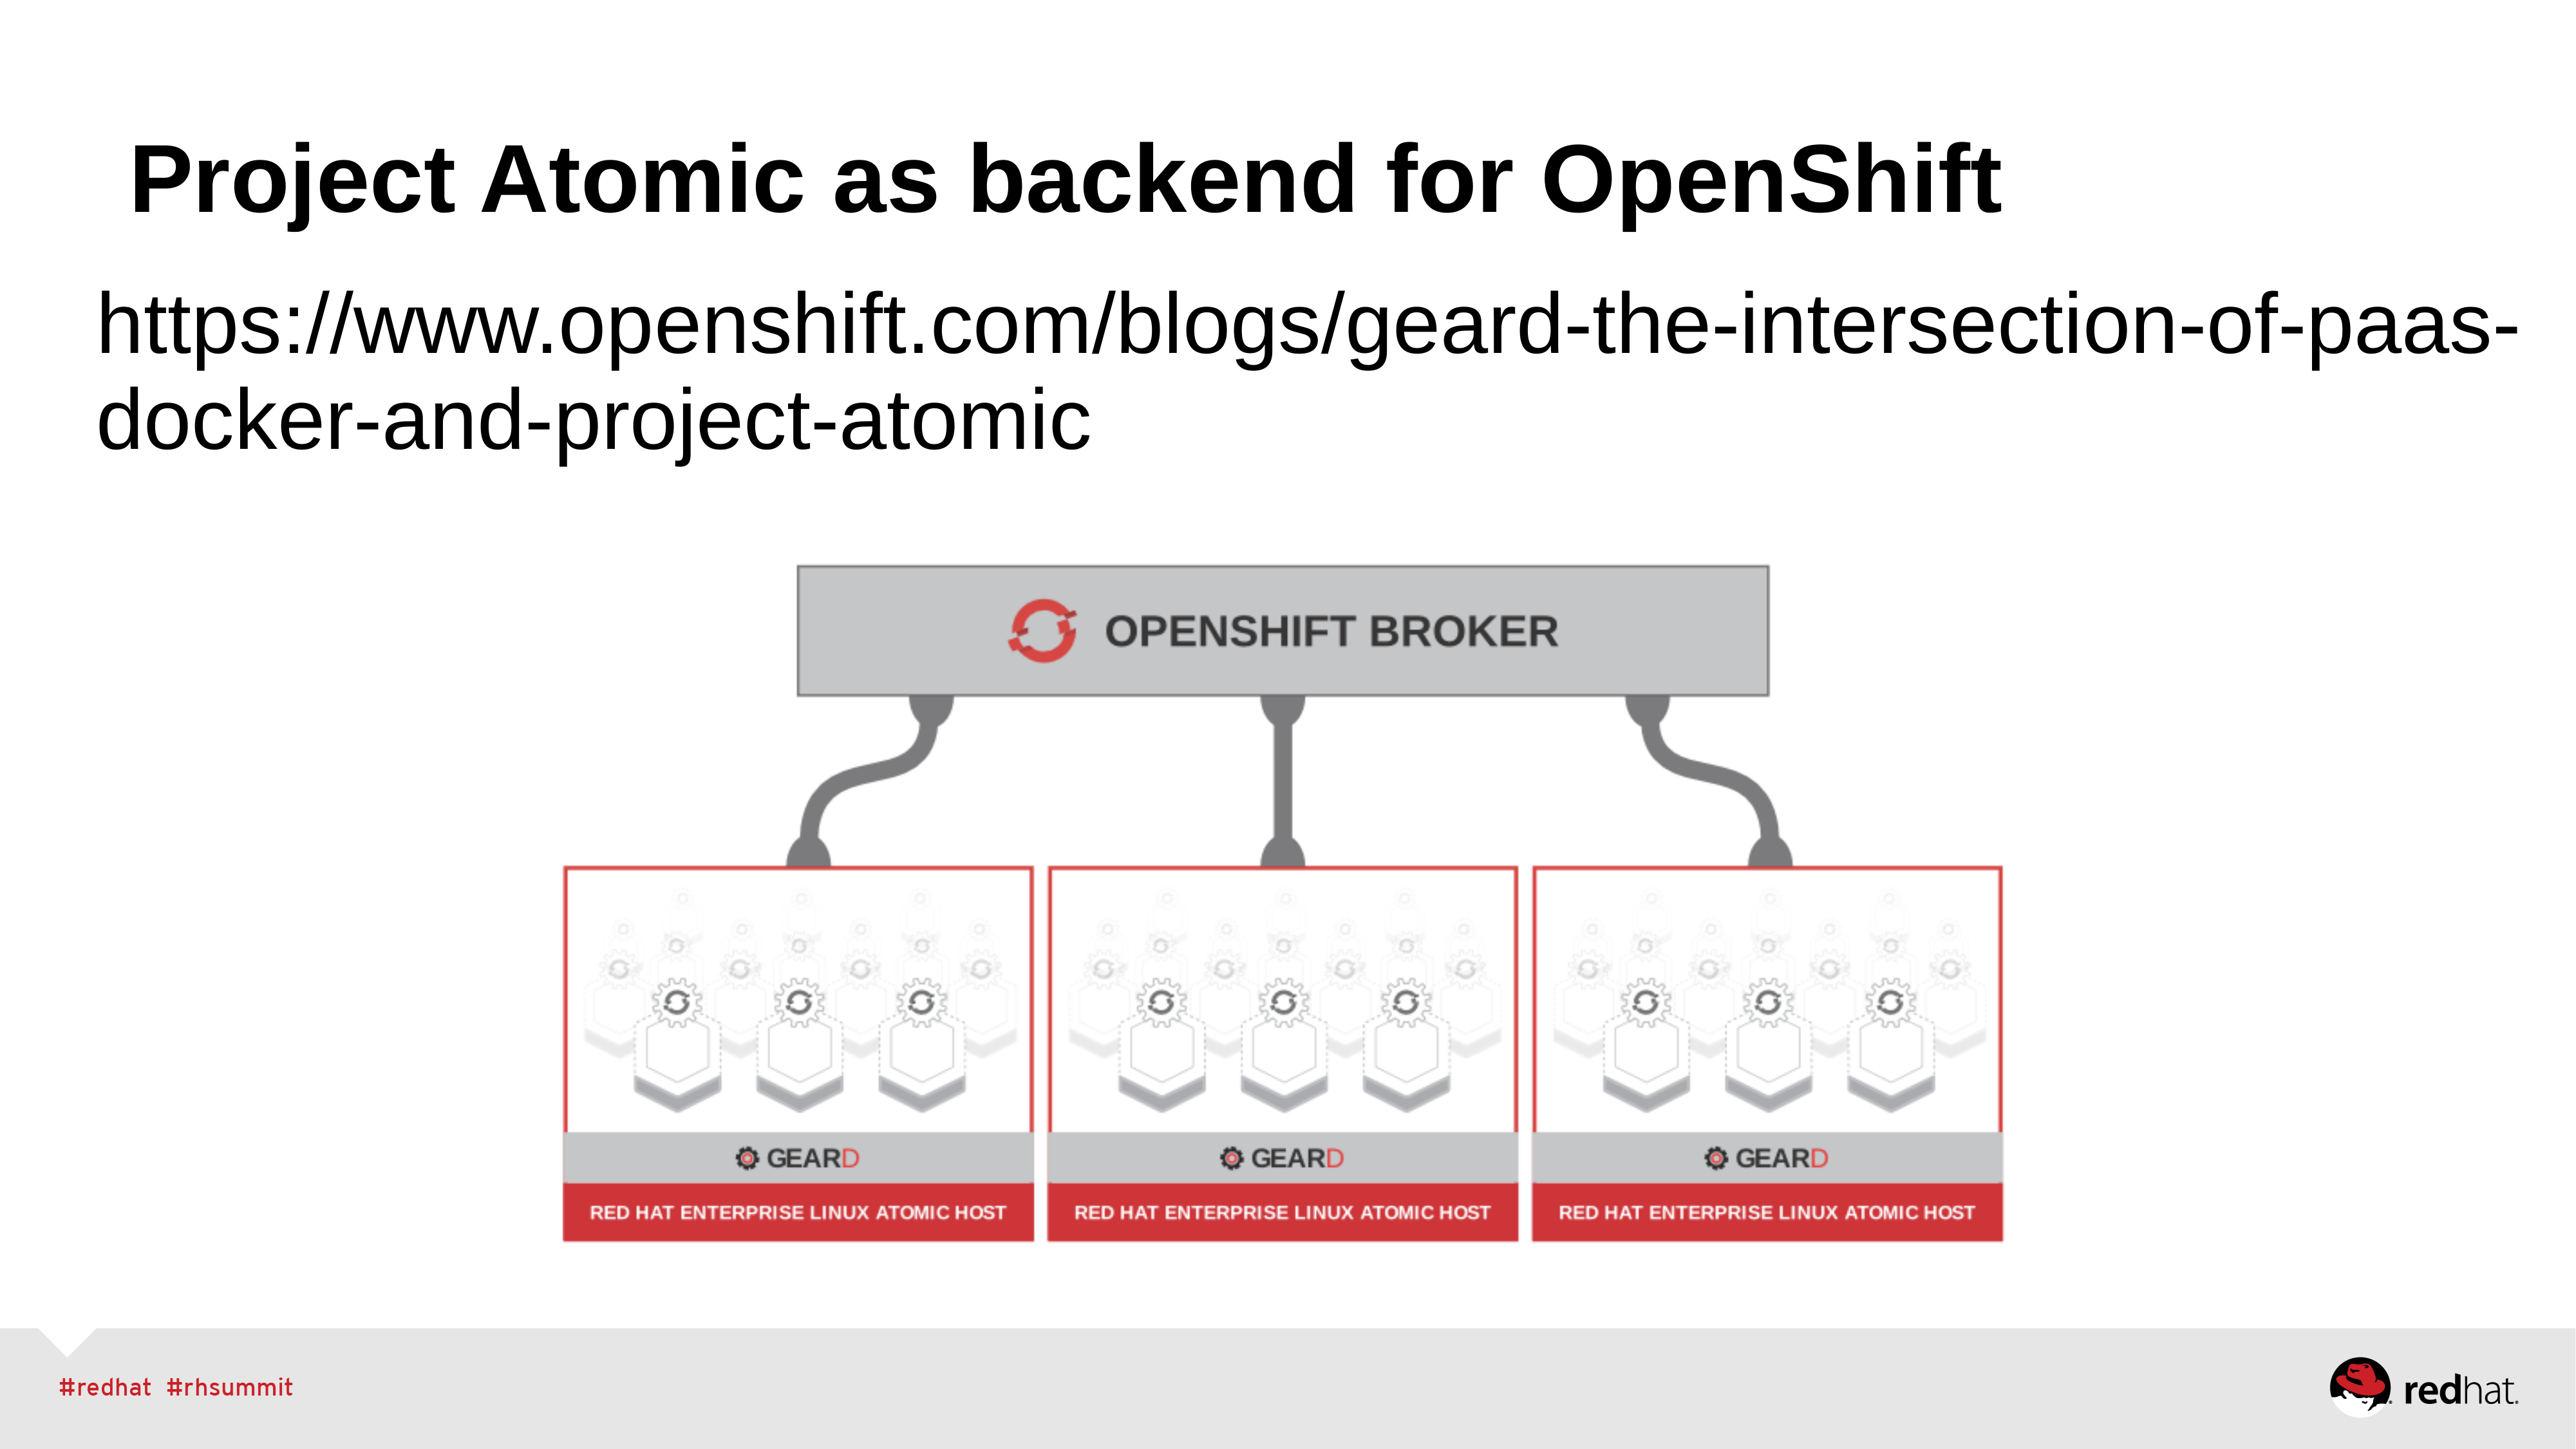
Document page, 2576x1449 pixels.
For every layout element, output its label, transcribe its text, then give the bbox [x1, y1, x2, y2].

title Project Atomic as backend for OpenShift [129, 57, 2447, 270]
picture [0, 0, 2576, 1449]
text_box https://www.openshift.com/blogs/geard-the-intersection-of-paas-docker-and-project-atomic [87, 270, 2550, 472]
